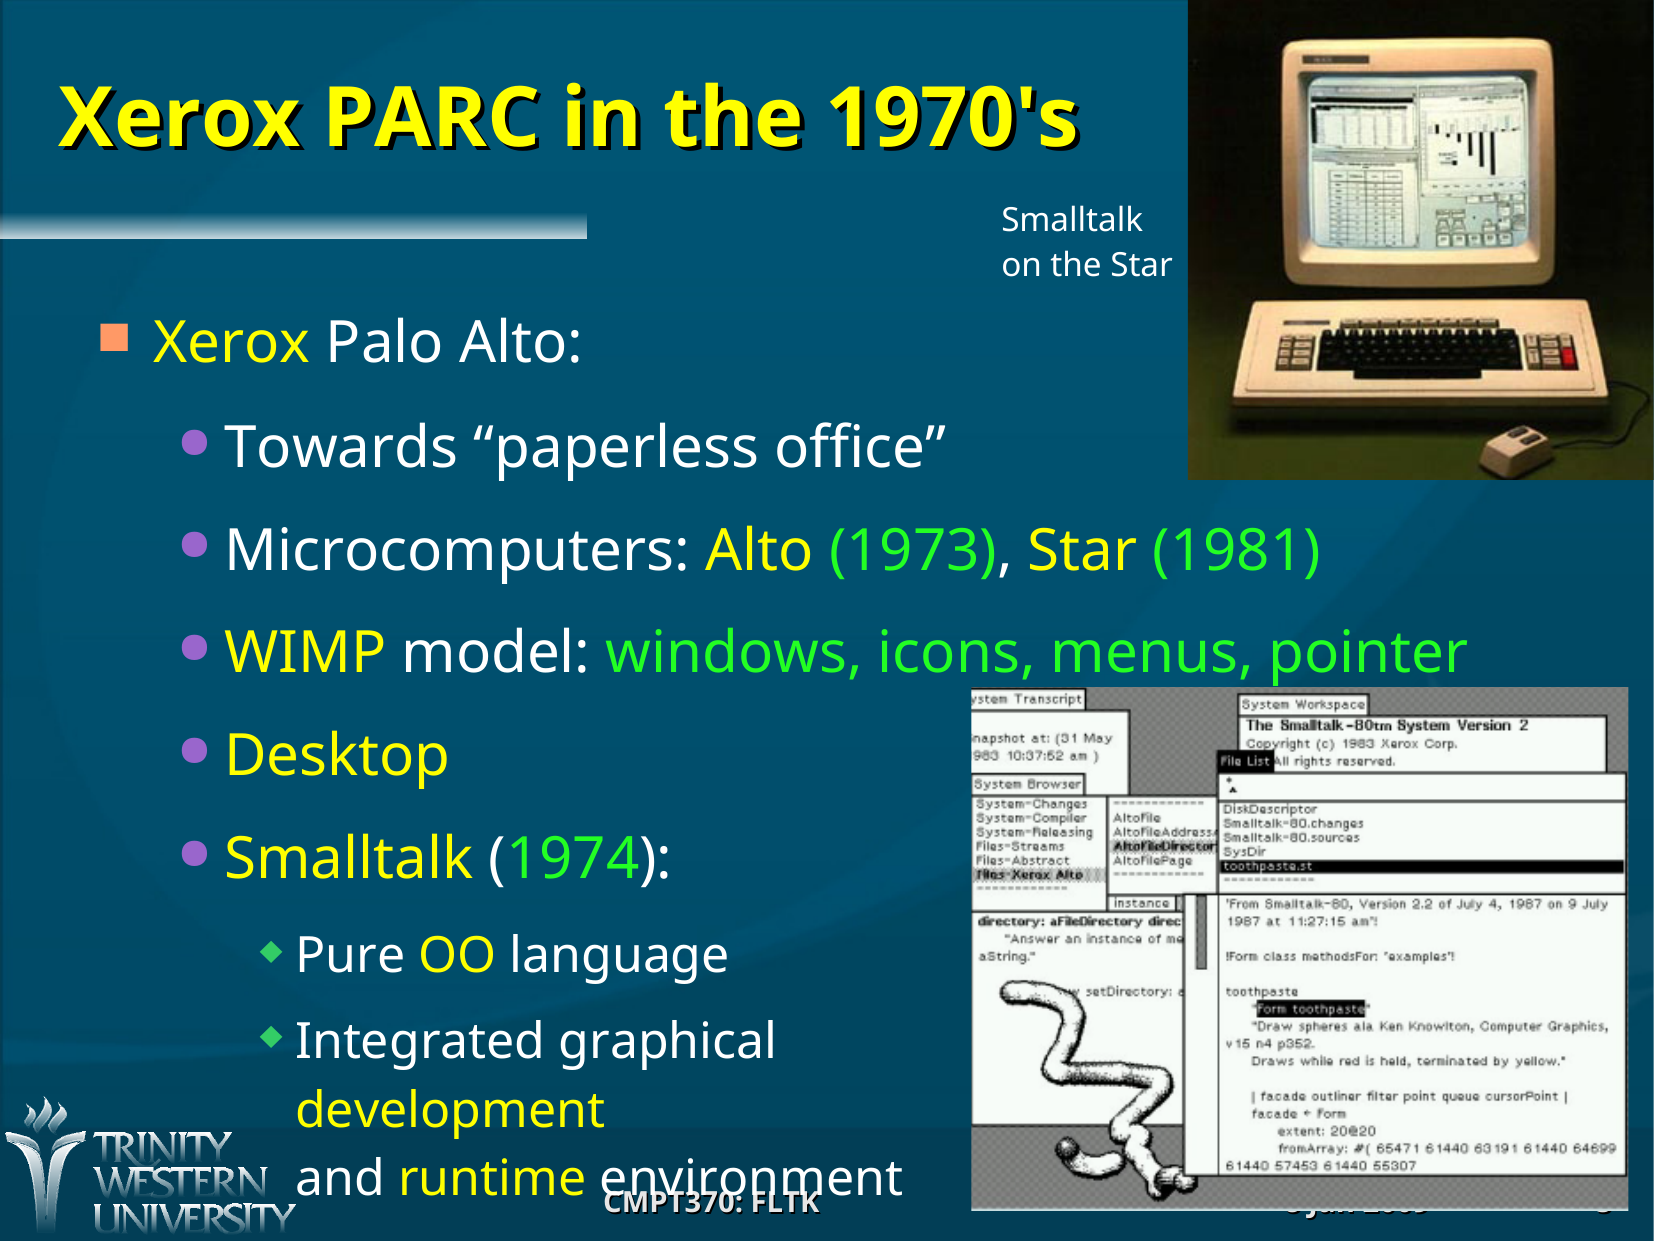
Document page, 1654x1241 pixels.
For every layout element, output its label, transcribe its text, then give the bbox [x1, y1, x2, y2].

picture [972, 687, 1654, 1211]
title Xerox PARC in the 1970's [59, 19, 1187, 208]
picture [1188, 0, 1654, 479]
text_box Smalltalk on the Star [986, 195, 1202, 287]
picture [0, 214, 586, 232]
picture [0, 233, 586, 238]
picture [38, 1227, 54, 1232]
list Xerox Palo Alto: Towards “paperless office” Microcomputers: Alto (1973), Star (1981) WIMP model: windows, icons, menus, pointer Desktop Smalltalk (1974): Pure OO language Integrated graphical development and runtime environment [82, 300, 1571, 1109]
